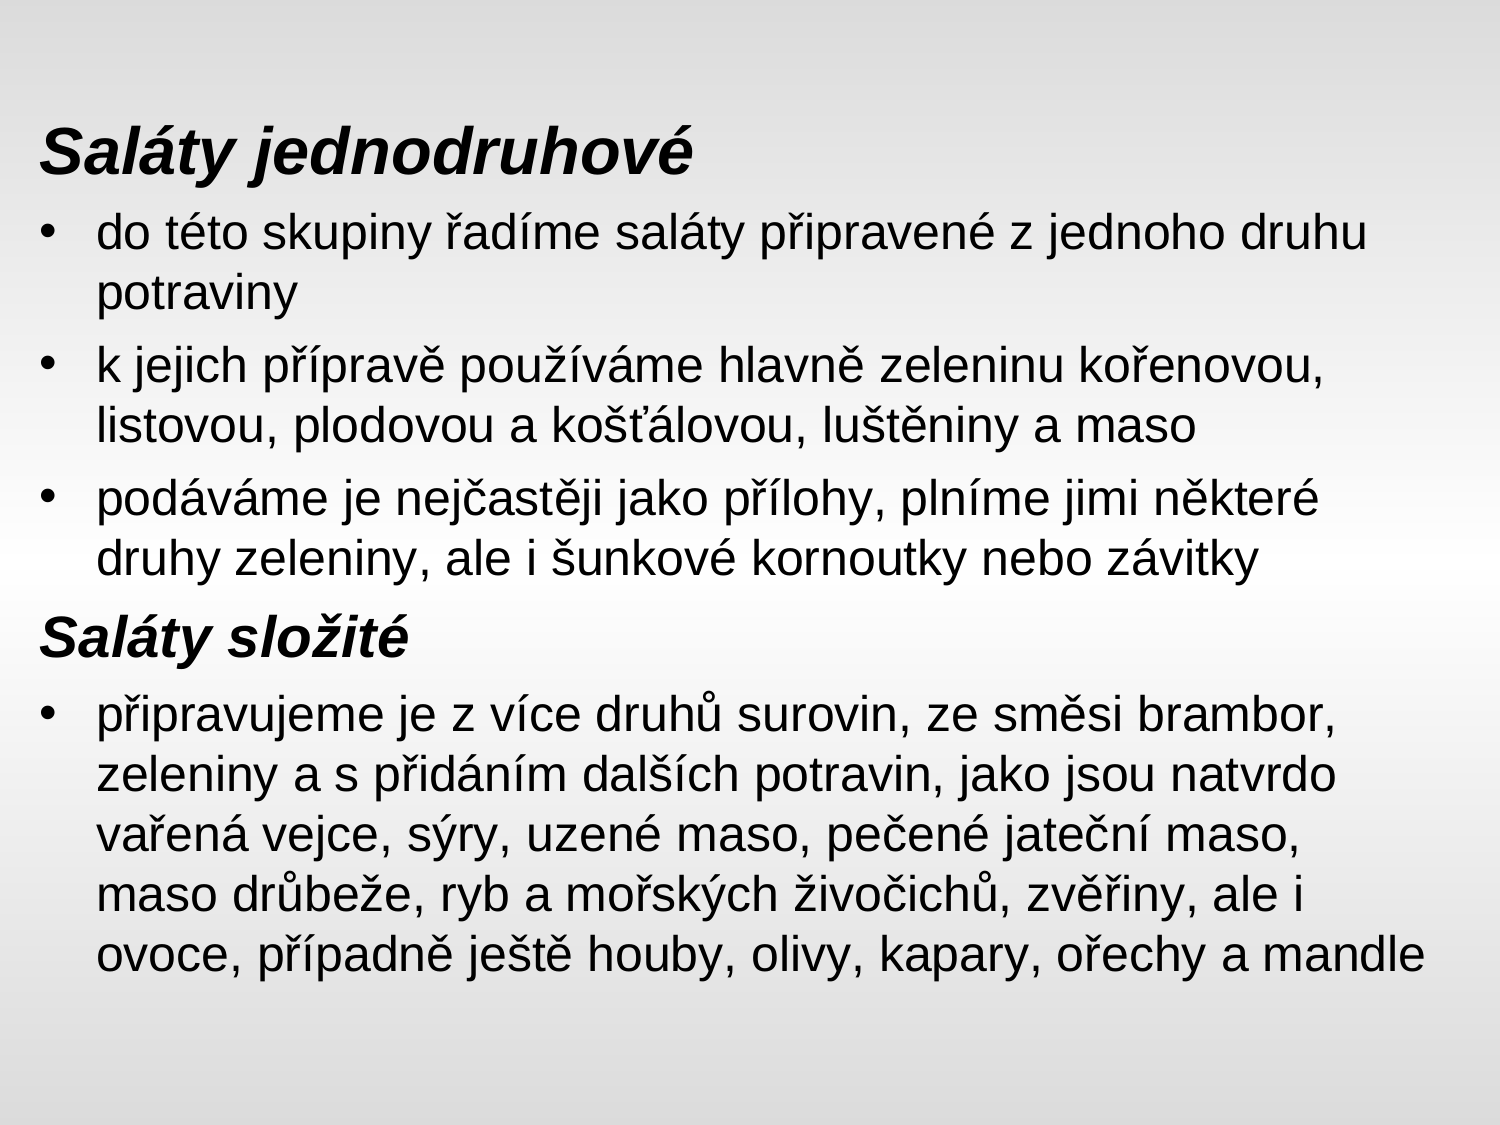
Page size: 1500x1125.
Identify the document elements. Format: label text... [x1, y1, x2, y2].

list Saláty jednodruhové do této skupiny řadíme saláty připravené z jednoho druhu potraviny k jejich přípravě používáme hlavně zeleninu kořenovou, listovou, plodovou a košťálovou, luštěniny a maso podáváme je nejčastěji jako přílohy, plníme jimi některé druhy zeleniny, ale i šunkové kornoutky nebo závitky Saláty složité připravujeme je z více druhů surovin, ze směsi brambor, zeleniny a s přidáním dalších potravin, jako jsou natvrdo vařená vejce, sýry, uzené maso, pečené jateční maso, maso drůbeže, ryb a mořských živočichů, zvěřiny, ale i ovoce, případně ještě houby, olivy, kapary, ořechy a mandle [24, 99, 1450, 1051]
